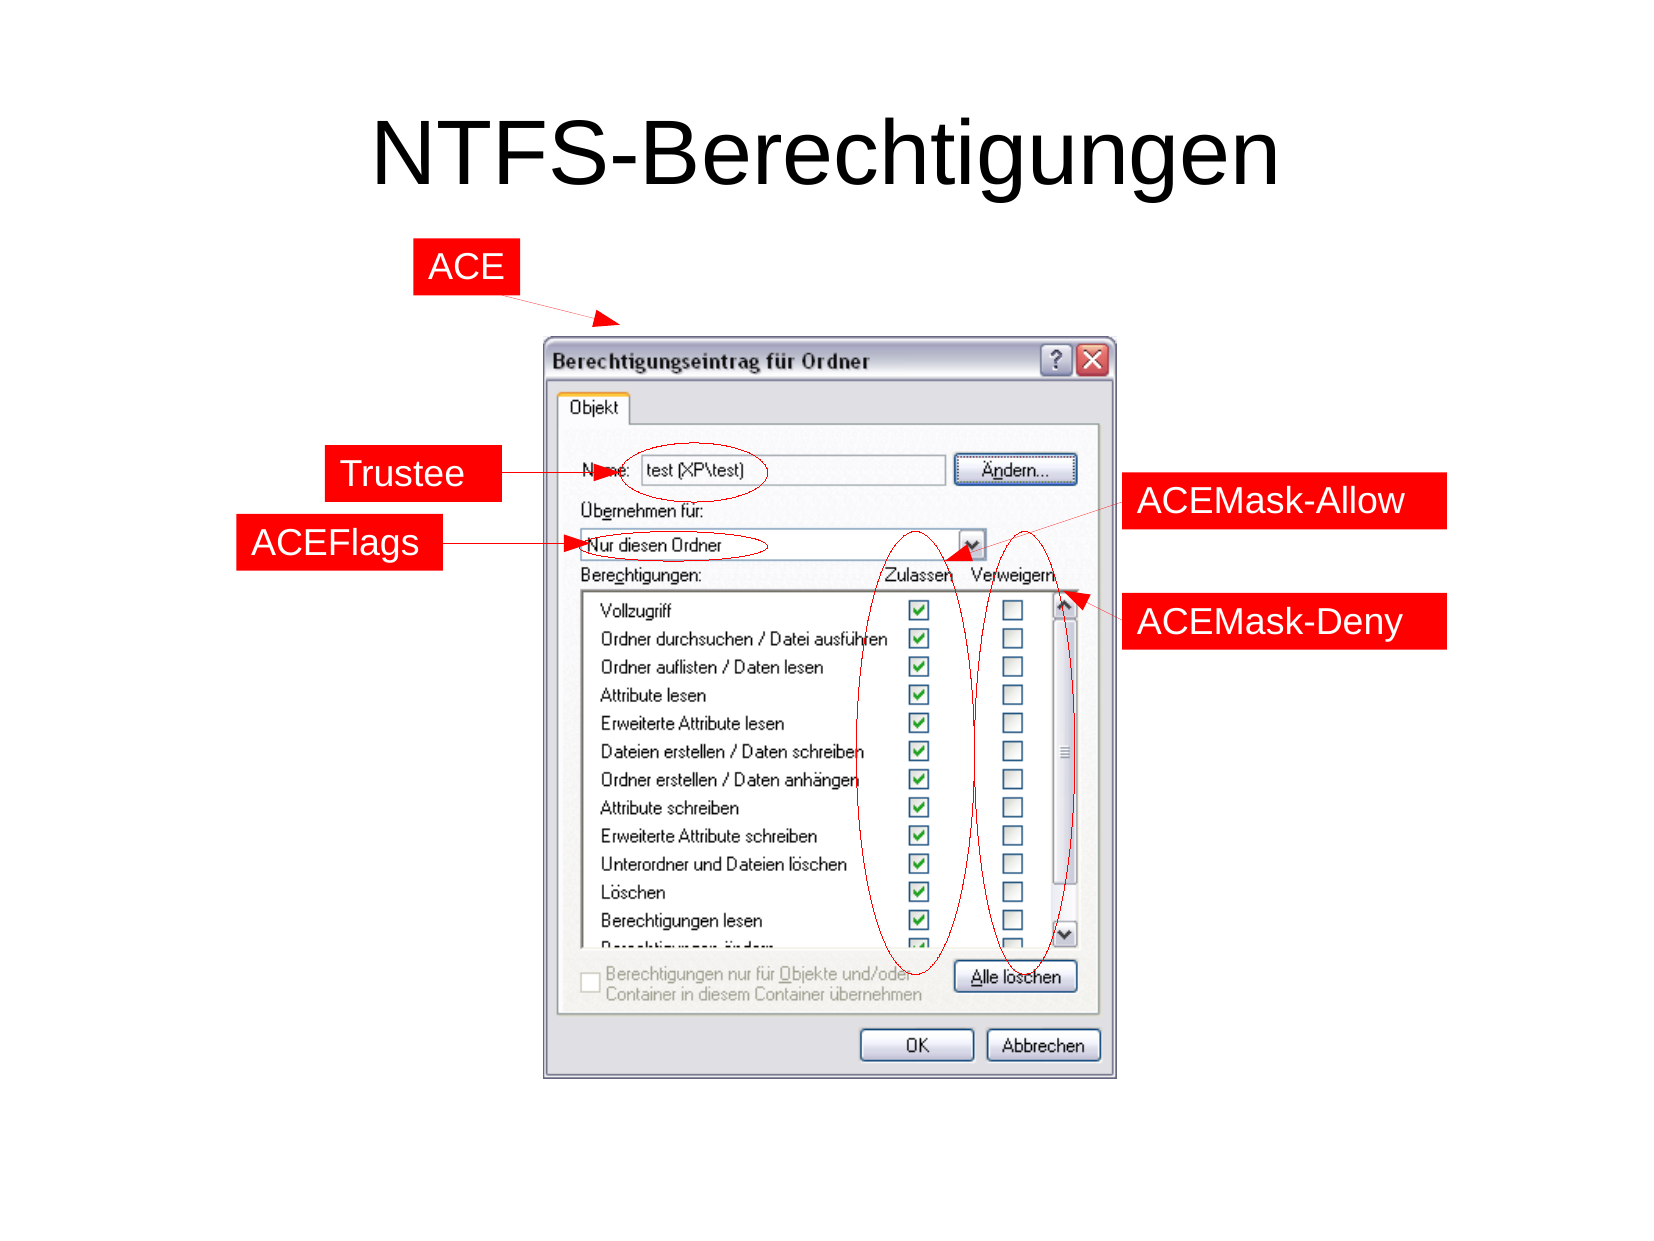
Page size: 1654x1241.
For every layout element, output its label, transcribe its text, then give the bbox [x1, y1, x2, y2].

text_box ACEMask-Allow [1122, 472, 1447, 530]
text_box Trustee [324, 445, 502, 502]
text_box ACEMask-Deny [1122, 592, 1447, 650]
text_box ACEFlags [236, 513, 443, 571]
title NTFS-Berechtigungen [82, 56, 1571, 250]
text_box ACE [413, 238, 521, 296]
picture [543, 336, 1117, 1079]
